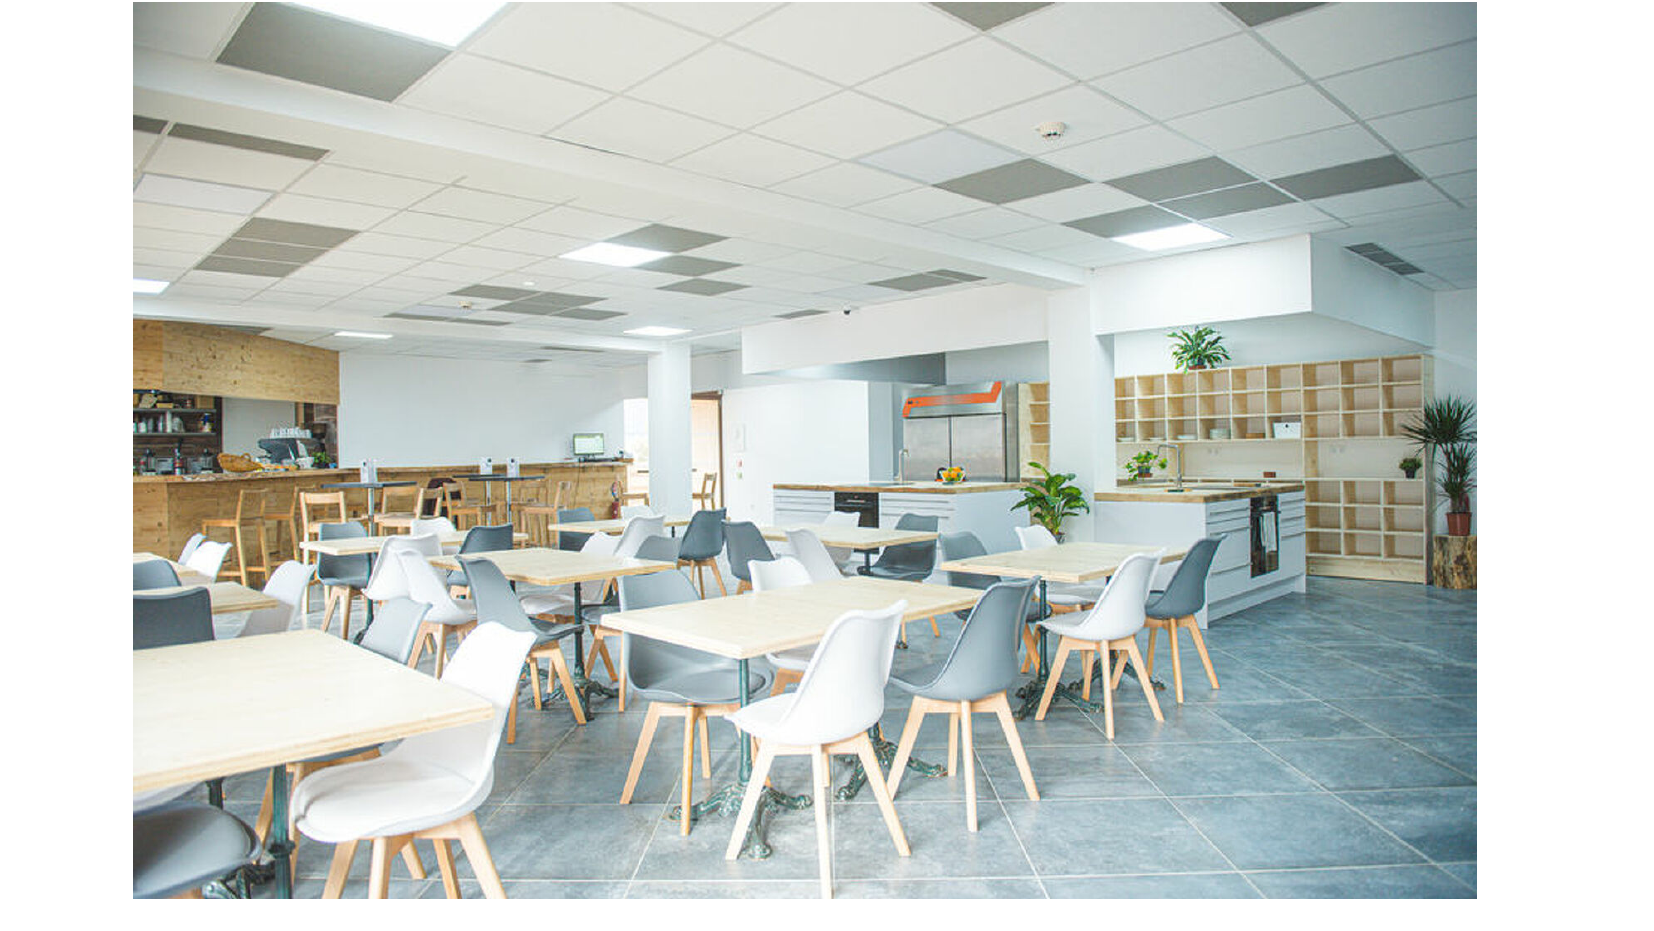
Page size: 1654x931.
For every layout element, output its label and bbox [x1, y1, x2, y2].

picture [133, 2, 1477, 899]
